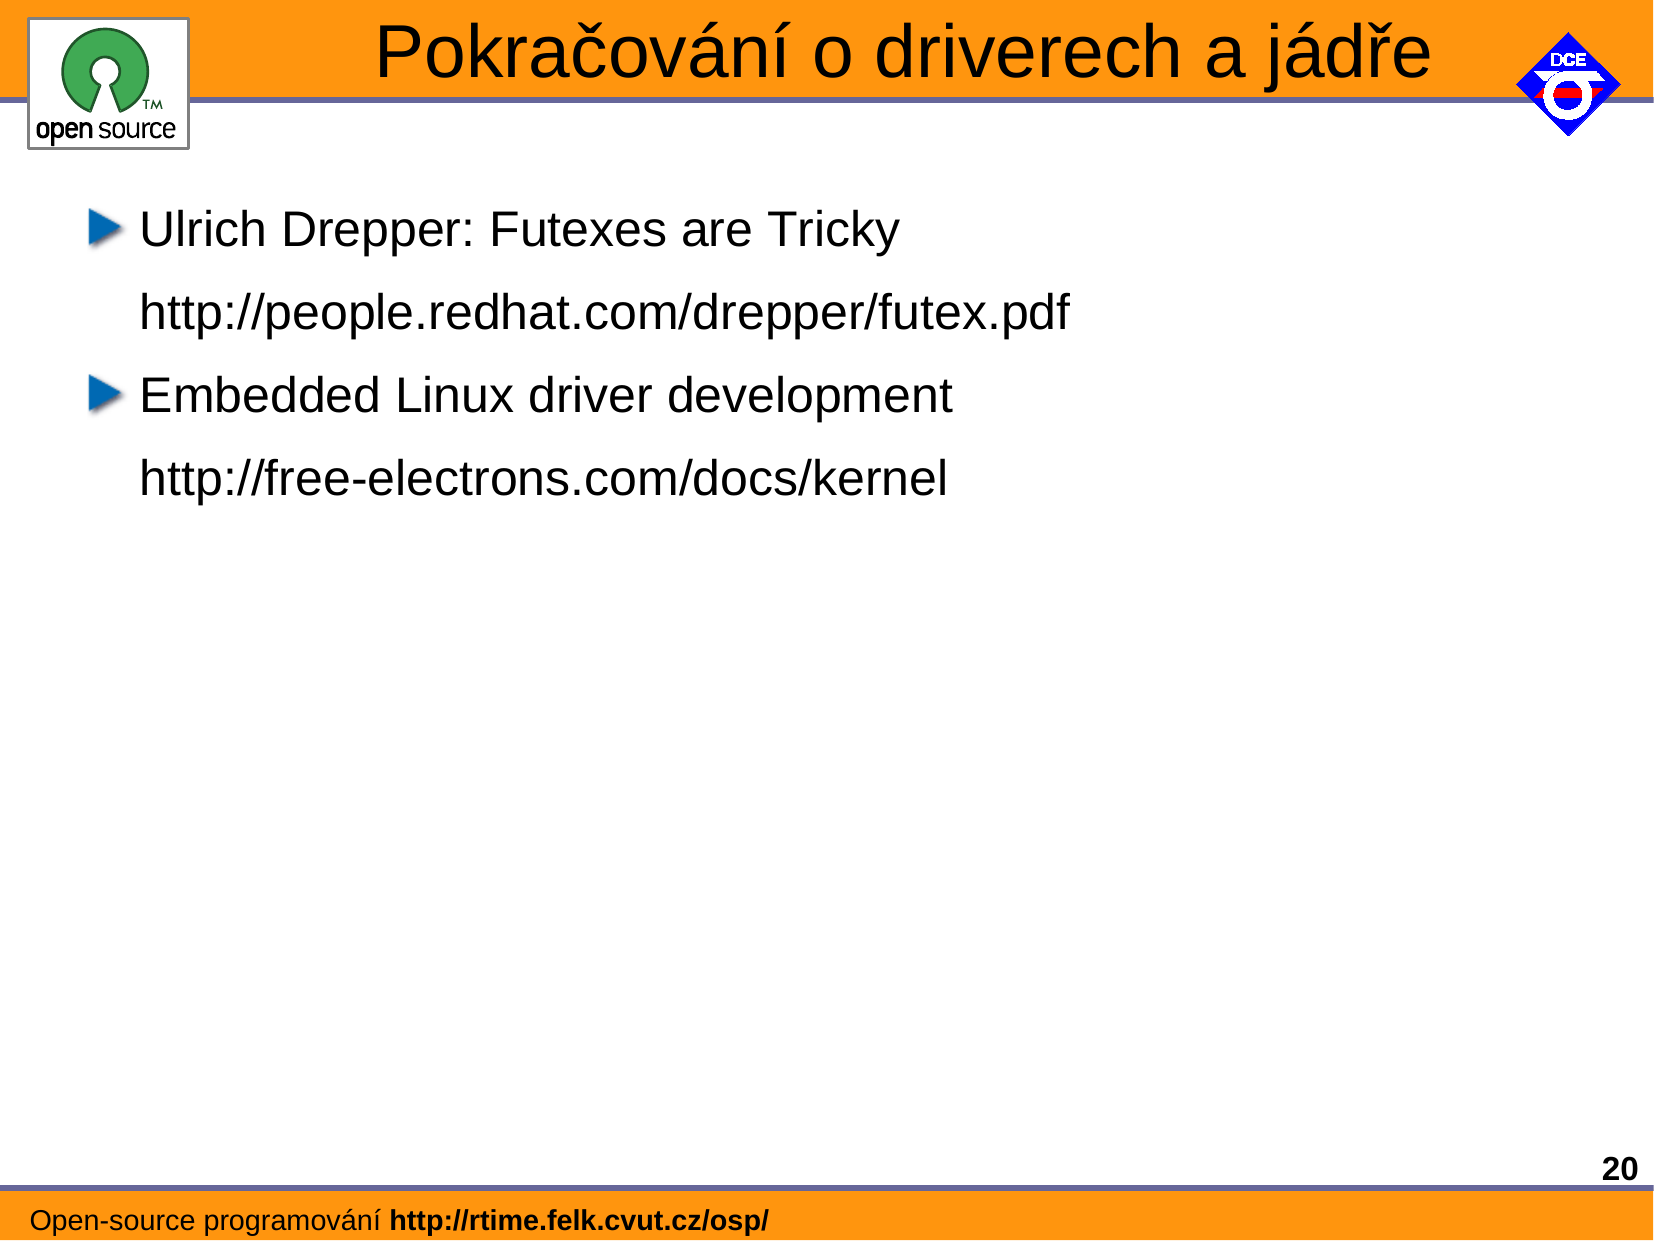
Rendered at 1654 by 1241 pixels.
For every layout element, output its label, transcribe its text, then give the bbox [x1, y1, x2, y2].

title Pokračování o driverech a jádře [178, 4, 1631, 98]
list Ulrich Drepper: Futexes are Tricky http://people.redhat.com/drepper/futex.pdf Embedded Linux driver development http://free-electrons.com/docs/kernel [68, 201, 1592, 1149]
